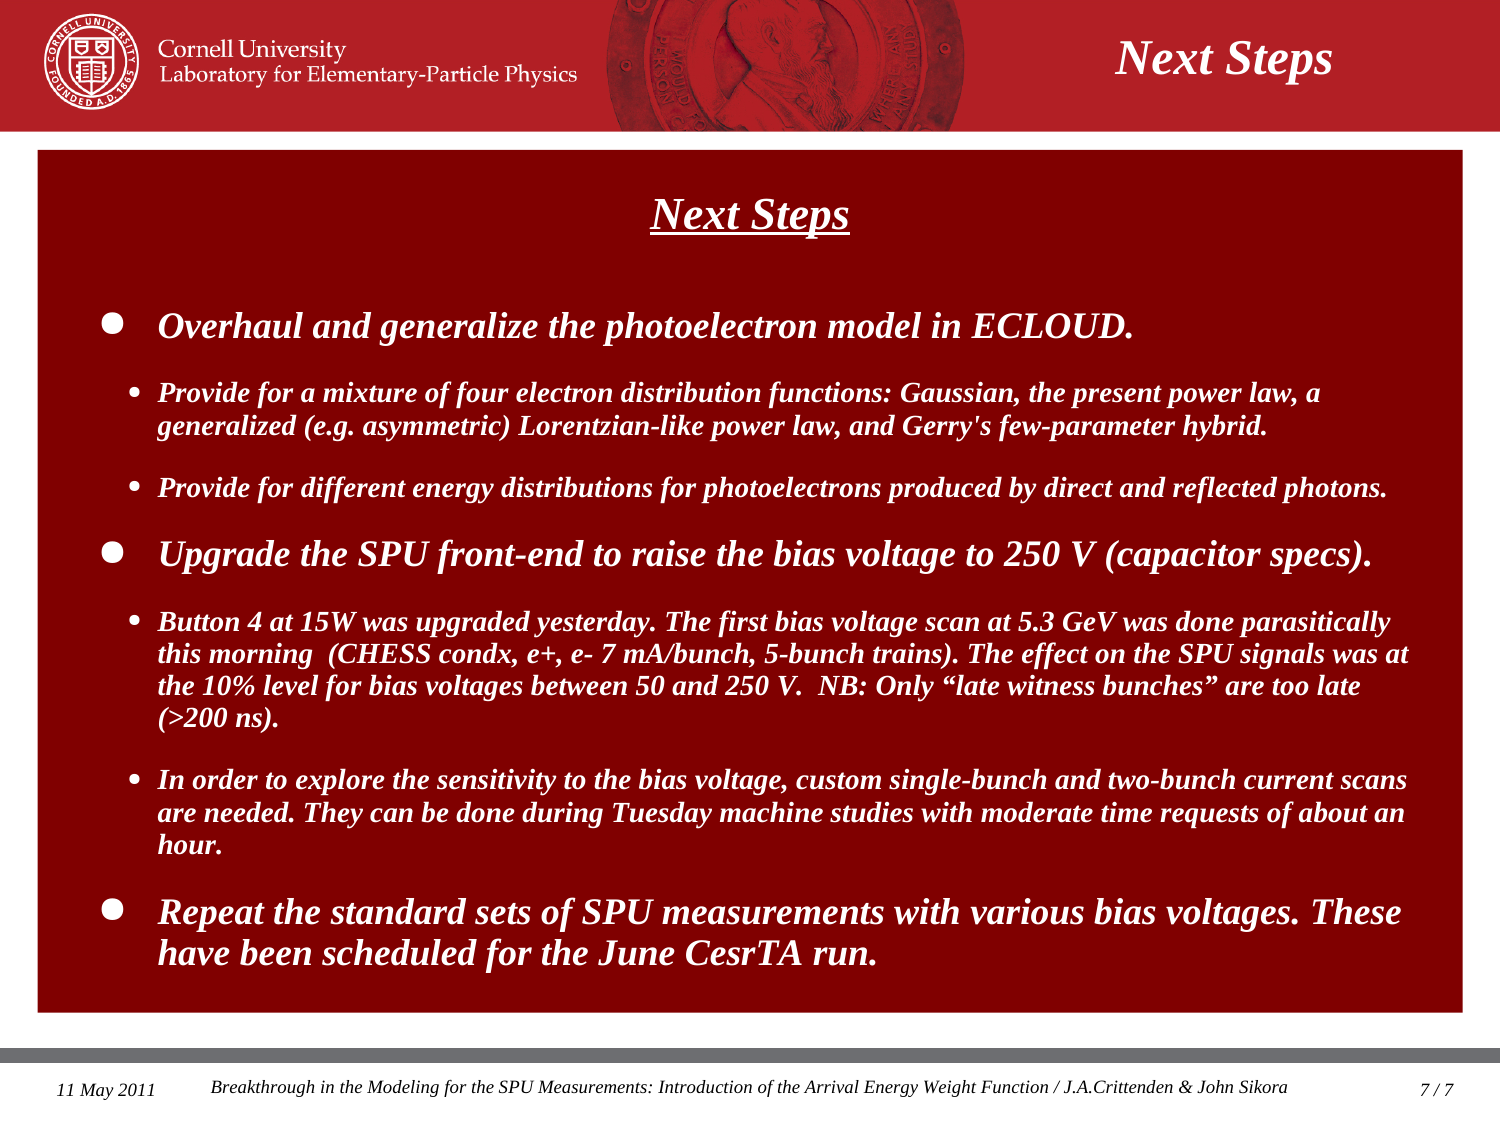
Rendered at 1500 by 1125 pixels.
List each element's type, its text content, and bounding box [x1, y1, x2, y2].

text_box Next Steps Overhaul and generalize the photoelectron model in ECLOUD. Provide for a mixture of four electron distribution functions: Gaussian, the present power law, a generalized (e.g. asymmetric) Lorentzian-like power law, and Gerry's few-parameter hybrid. Provide for different energy distributions for photoelectrons produced by direct and reflected photons. Upgrade the SPU front-end to raise the bias voltage to 250 V (capacitor specs). Button 4 at 15W was upgraded yesterday. The first bias voltage scan at 5.3 GeV was done parasitically this morning (CHESS condx, e+, e- 7 mA/bunch, 5-bunch trains). The effect on the SPU signals was at the 10% level for bias voltages between 50 and 250 V. NB: Only “late witness bunches” are too late (>200 ns). In order to explore the sensitivity to the bias voltage, custom single-bunch and two-bunch current scans are needed. They can be done during Tuesday machine studies with moderate time requests of about an hour. Repeat the standard sets of SPU measurements with various bias voltages. These have been scheduled for the June CesrTA run. [37, 149, 1463, 1013]
text_box Next Steps [937, 29, 1500, 106]
picture [0, 0, 1500, 132]
